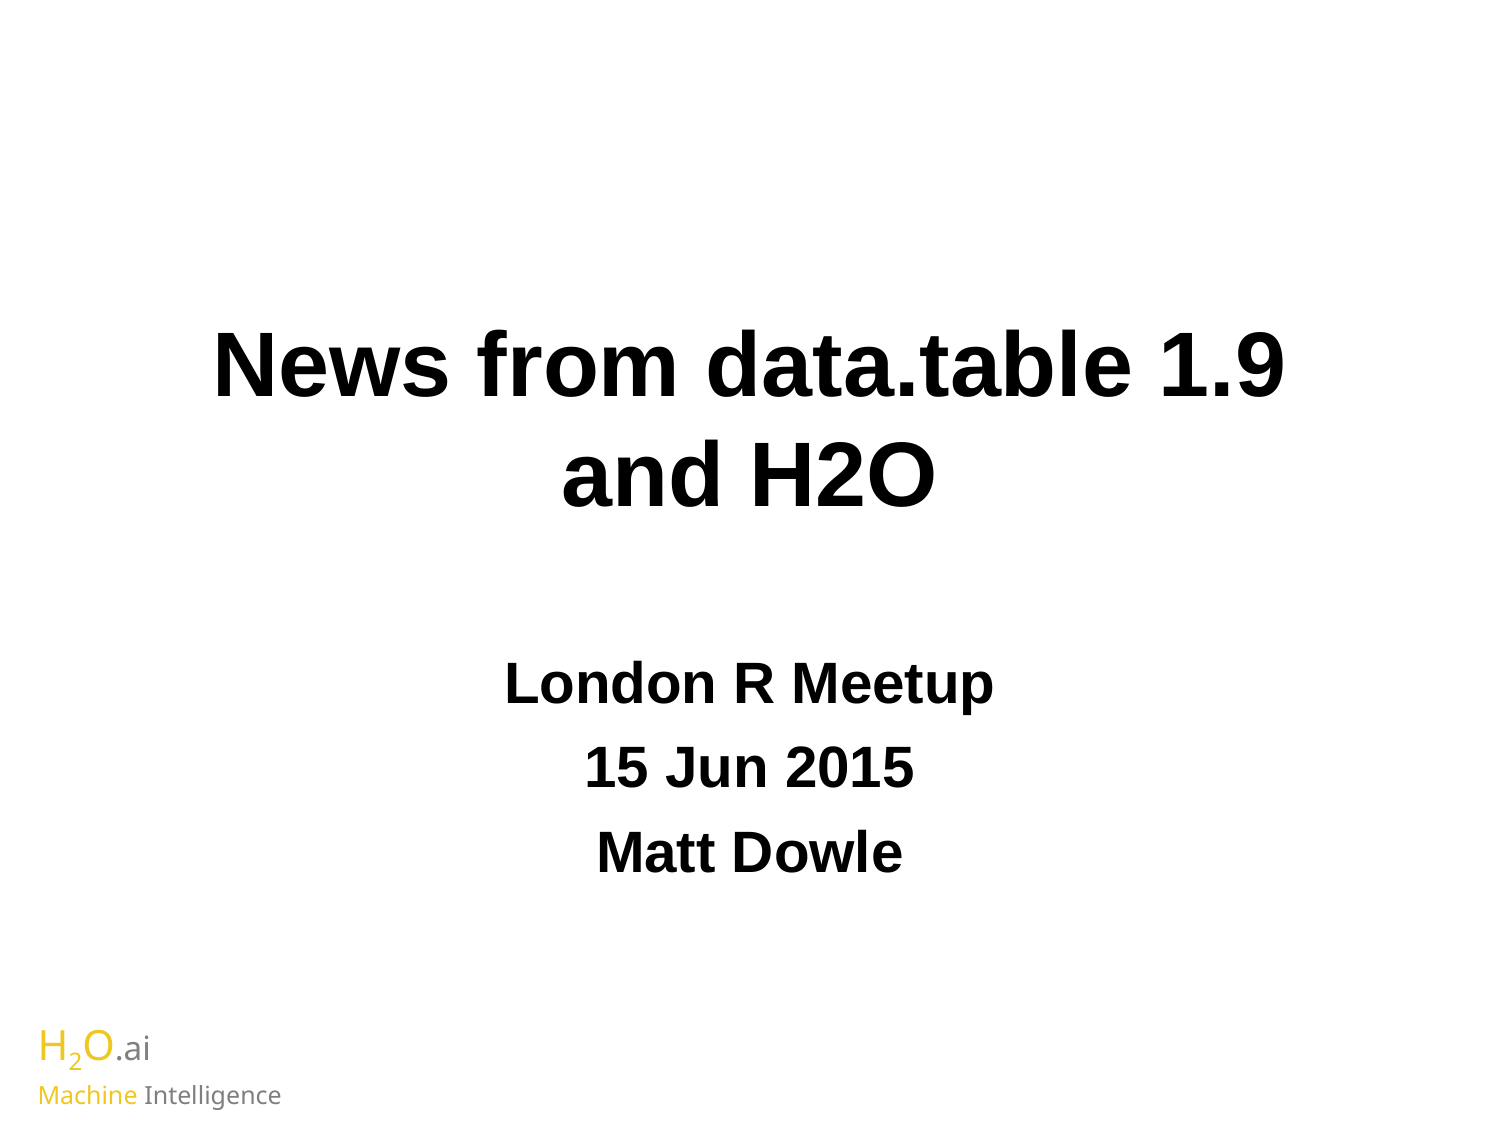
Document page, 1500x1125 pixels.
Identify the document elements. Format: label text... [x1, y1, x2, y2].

list London R Meetup 15 Jun 2015 Matt Dowle [225, 637, 1275, 925]
title News from data.table 1.9 and H2O [112, 349, 1388, 591]
